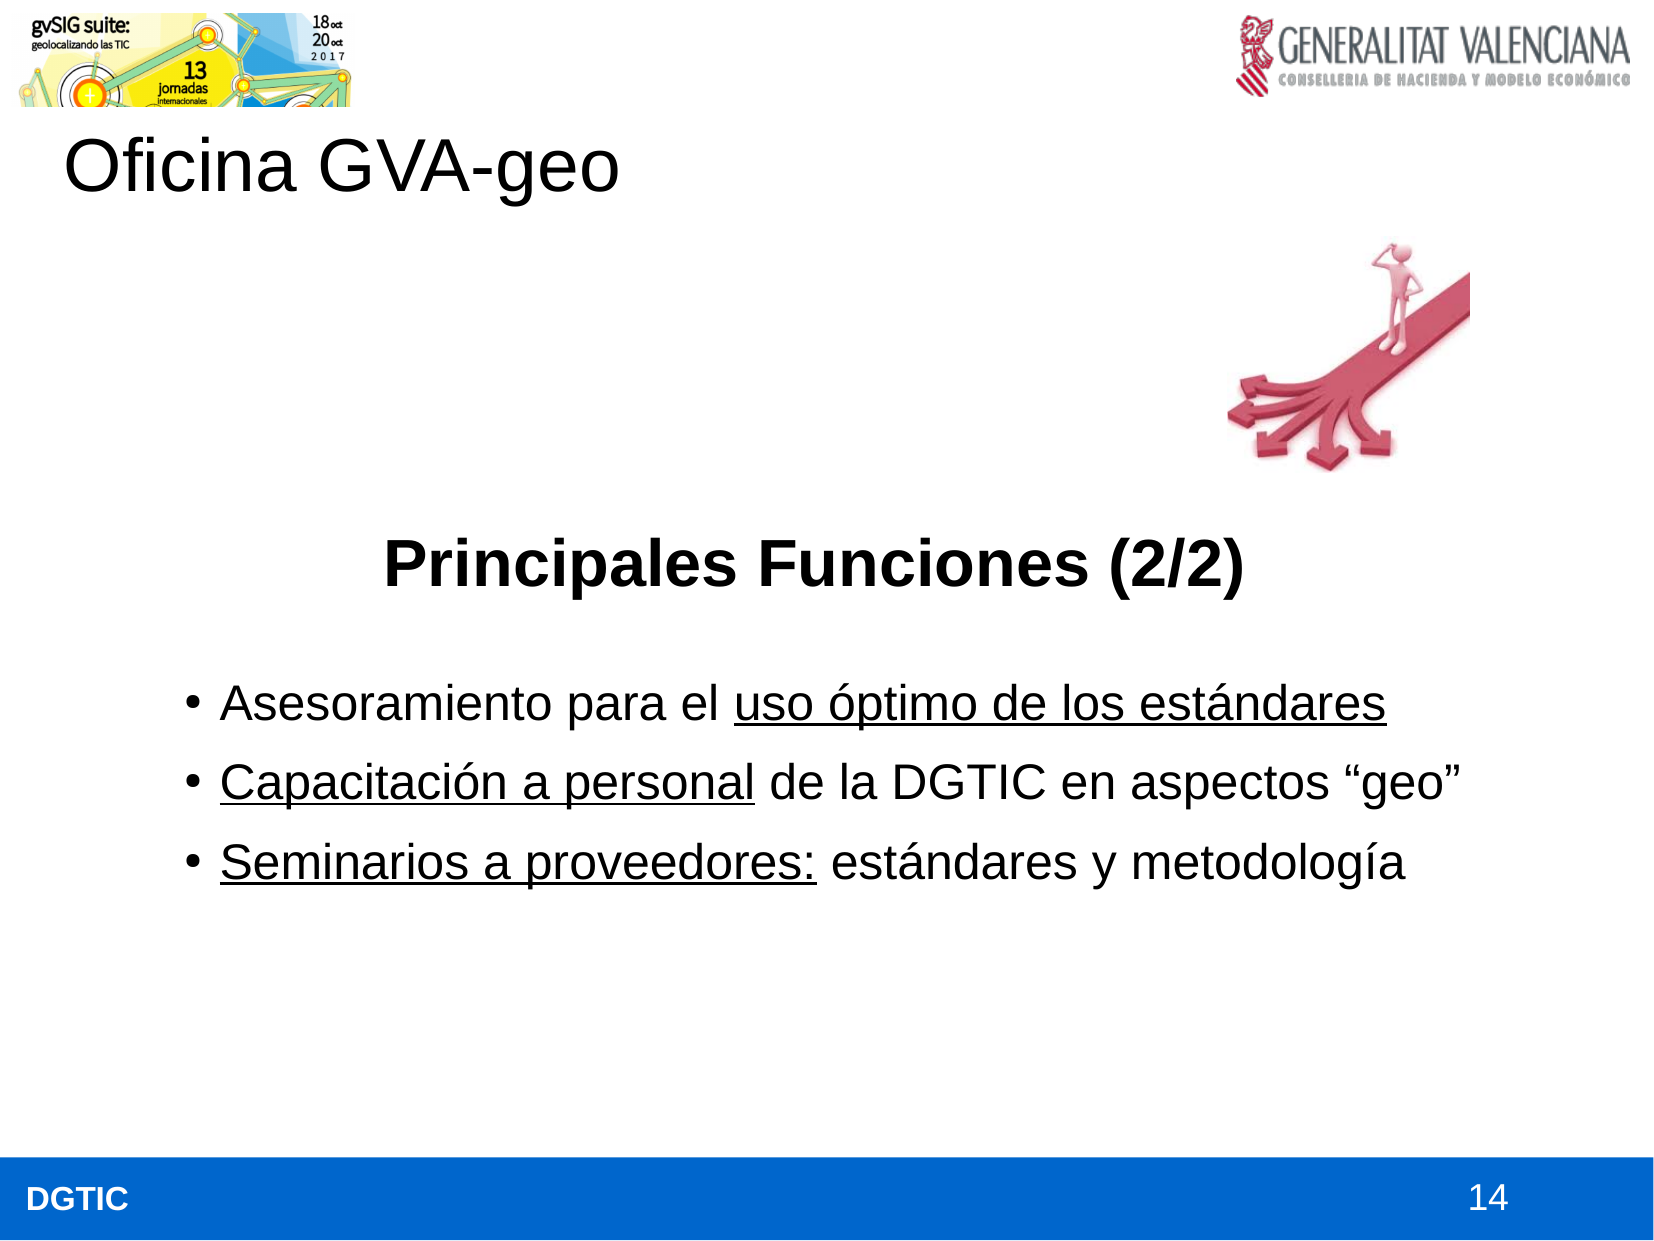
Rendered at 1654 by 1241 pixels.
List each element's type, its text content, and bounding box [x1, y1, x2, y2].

picture [1236, 11, 1630, 100]
title Oficina GVA-geo [23, 82, 662, 249]
picture [1227, 236, 1470, 473]
picture [11, 13, 355, 107]
text_box Principales Funciones (2/2) Asesoramiento para el uso óptimo de los estándares Capacitación a personal de la DGTIC en aspectos “geo” Seminarios a proveedores: estándares y metodología [94, 425, 1536, 1141]
